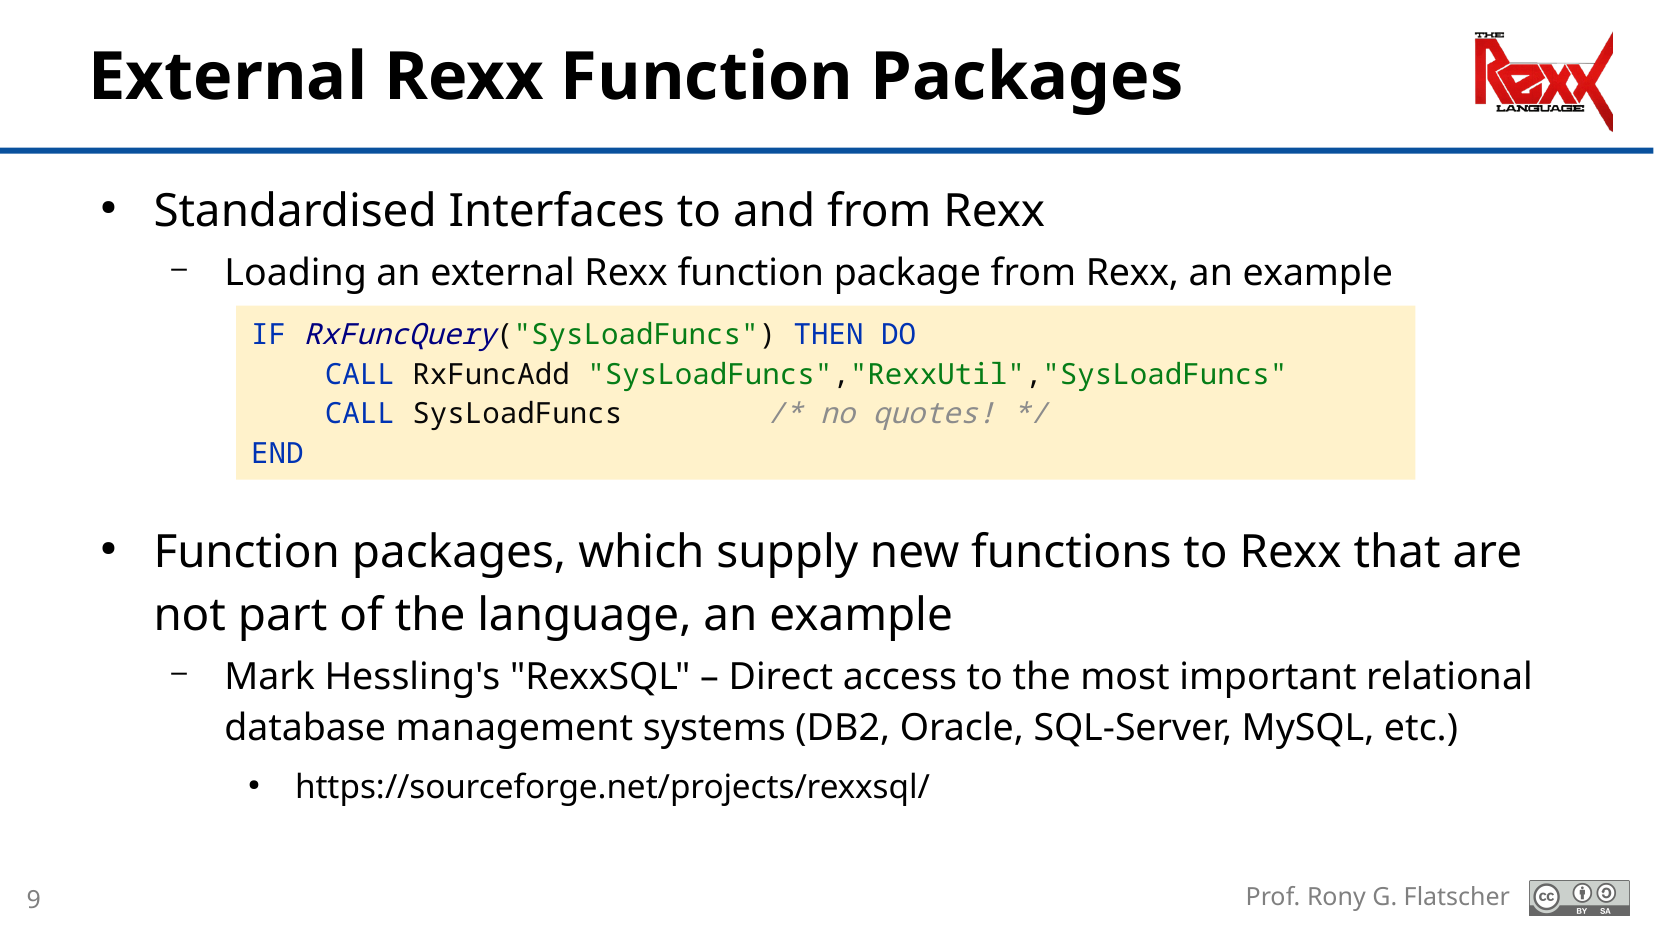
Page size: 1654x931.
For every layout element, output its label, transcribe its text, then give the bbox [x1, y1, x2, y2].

list Standardised Interfaces to and from Rexx Loading an external Rexx function package from Rexx, an example Function packages, which supply new functions to Rexx that are not part of the language, an example Mark Hessling's "RexxSQL" – Direct access to the most important relational database management systems (DB2, Oracle, SQL-Server, MySQL, etc.) https://sourceforge.net/projects/rexxsql/ [82, 177, 1571, 798]
title External Rexx Function Packages [29, 0, 1654, 148]
text_box IF RxFuncQuery("SysLoadFuncs") THEN DO CALL RxFuncAdd "SysLoadFuncs","RexxUtil","SysLoadFuncs" CALL SysLoadFuncs /* no quotes! */ END [236, 305, 1416, 473]
